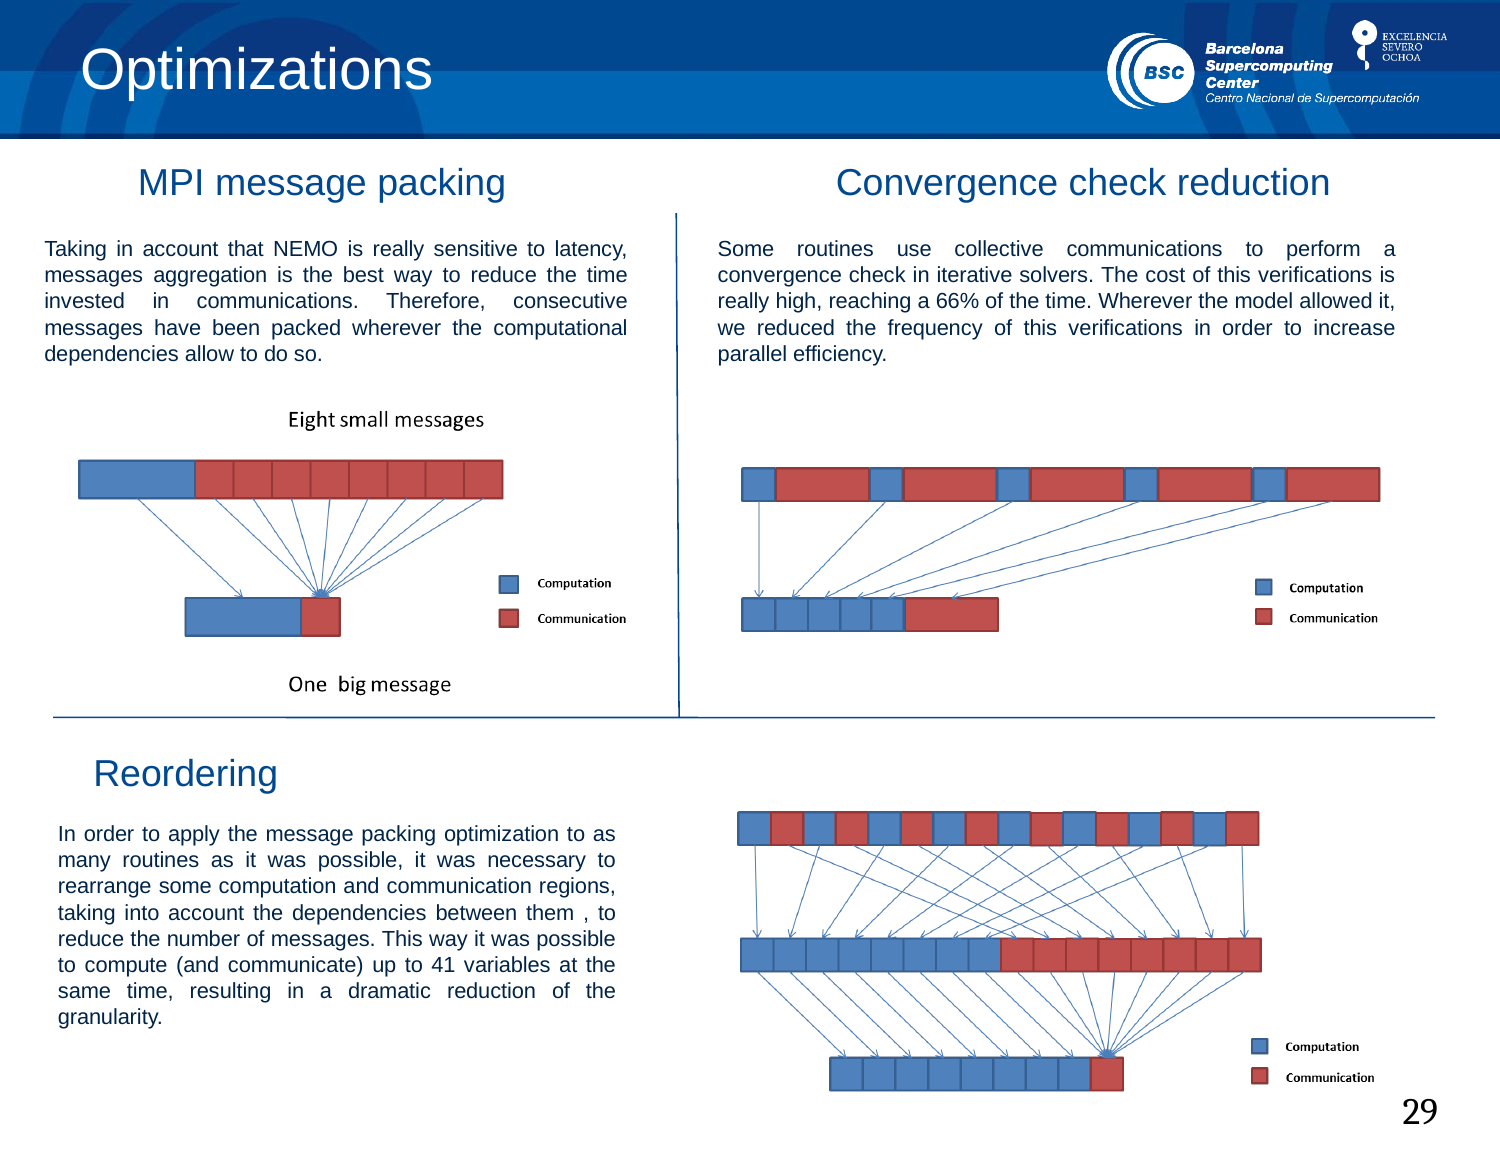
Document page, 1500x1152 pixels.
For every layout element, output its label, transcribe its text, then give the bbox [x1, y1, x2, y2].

text_box MPI message packing [122, 150, 526, 213]
picture [78, 398, 664, 711]
picture [737, 811, 1397, 1094]
text_box Some routines use collective communications to perform a convergence check in iterative solvers. The cost of this verifications is really high, reaching a 66% of the time. Wherever the model allowed it, we reduced the frequency of this verifications in order to increase parallel efficiency. [702, 227, 1412, 379]
title Optimizations [65, 23, 1081, 138]
picture [0, 0, 1500, 139]
text_box Reordering [78, 741, 296, 804]
text_box Convergence check reduction [820, 150, 1352, 213]
text_box In order to apply the message packing optimization to as many routines as it was possible, it was necessary to rearrange some computation and communication regions, taking into account the dependencies between them , to reduce the number of messages. This way it was possible to compute (and communicate) up to 41 variables at the same time, resulting in a dramatic reduction of the granularity. [42, 811, 632, 1045]
picture [741, 467, 1400, 635]
text_box Taking in account that NEMO is really sensitive to latency, messages aggregation is the best way to reduce the time invested in communications. Therefore, consecutive messages have been packed wherever the computational dependencies allow to do so. [29, 227, 644, 379]
